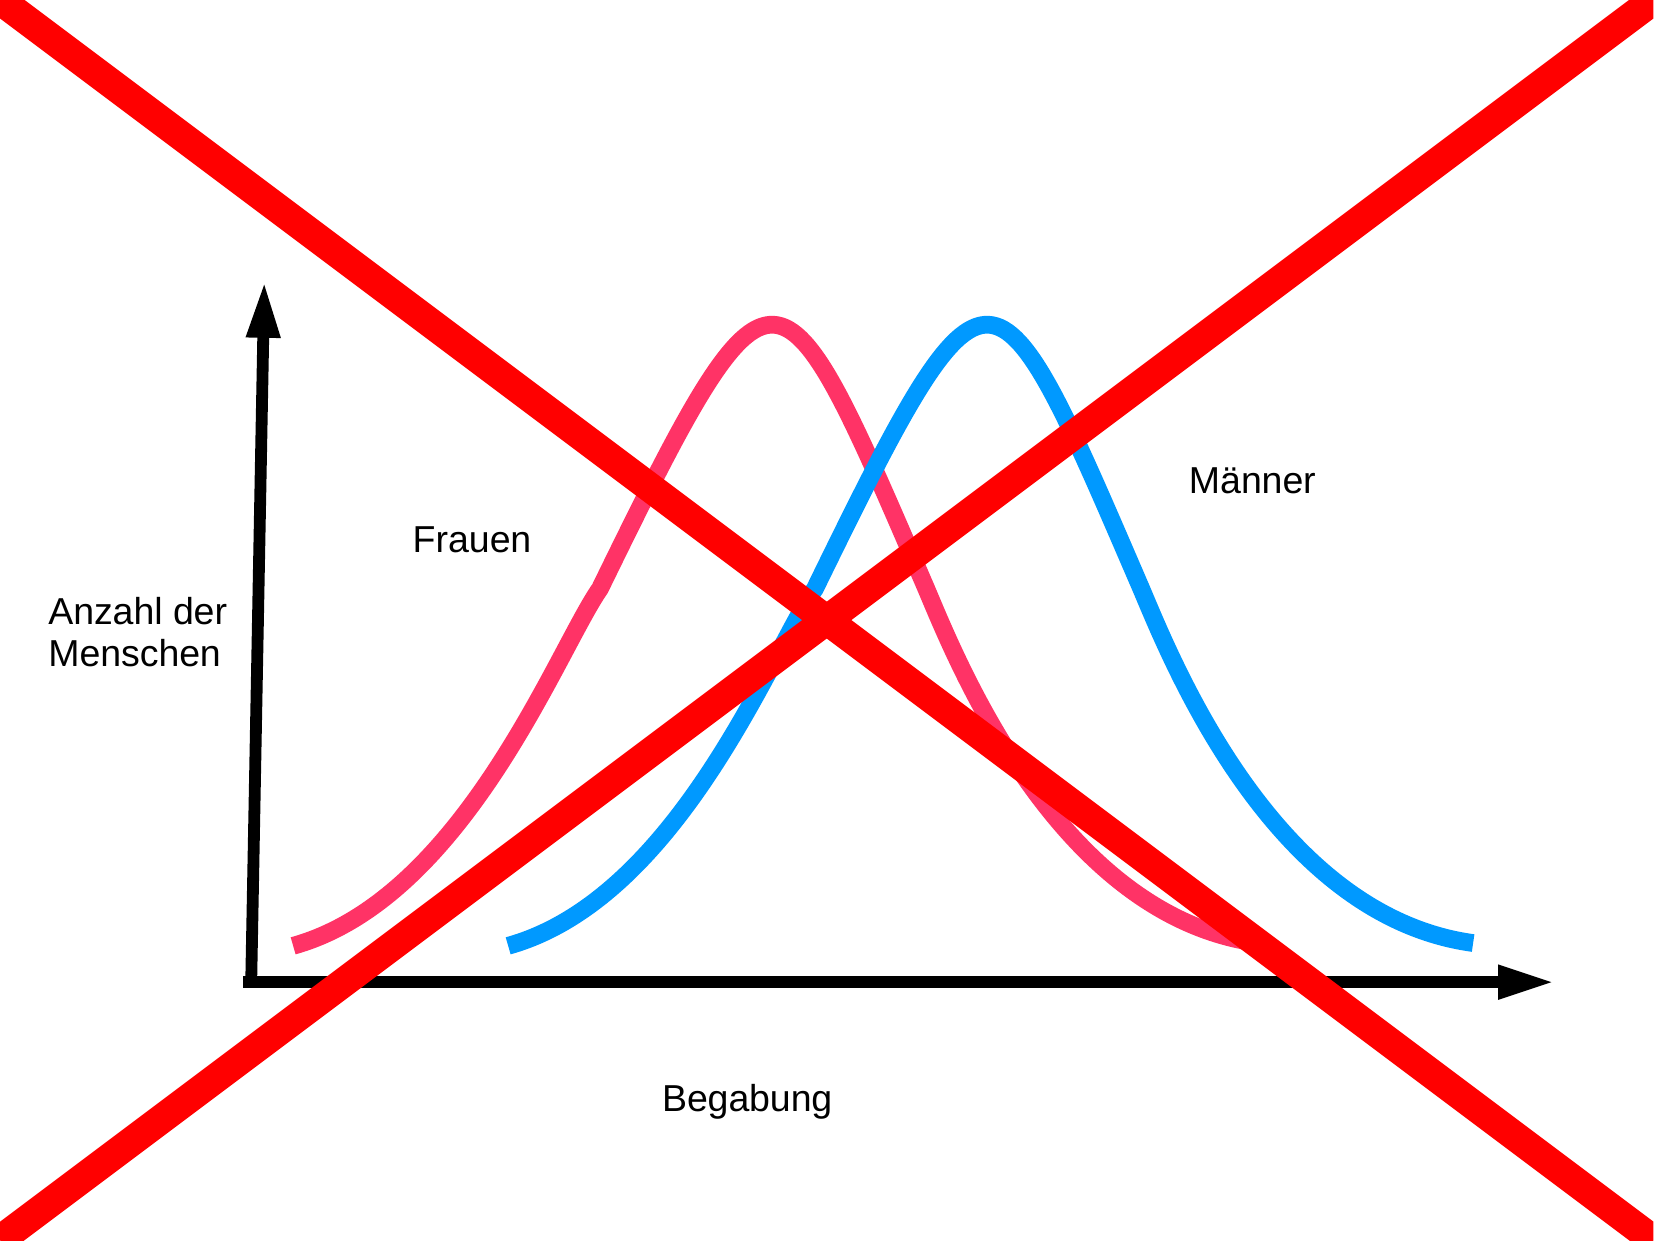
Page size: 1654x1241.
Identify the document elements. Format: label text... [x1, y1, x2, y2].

text_box Anzahl der Menschen [33, 583, 249, 683]
text_box Männer [1174, 452, 1381, 509]
text_box Begabung [647, 1069, 848, 1127]
text_box Frauen [397, 510, 557, 568]
